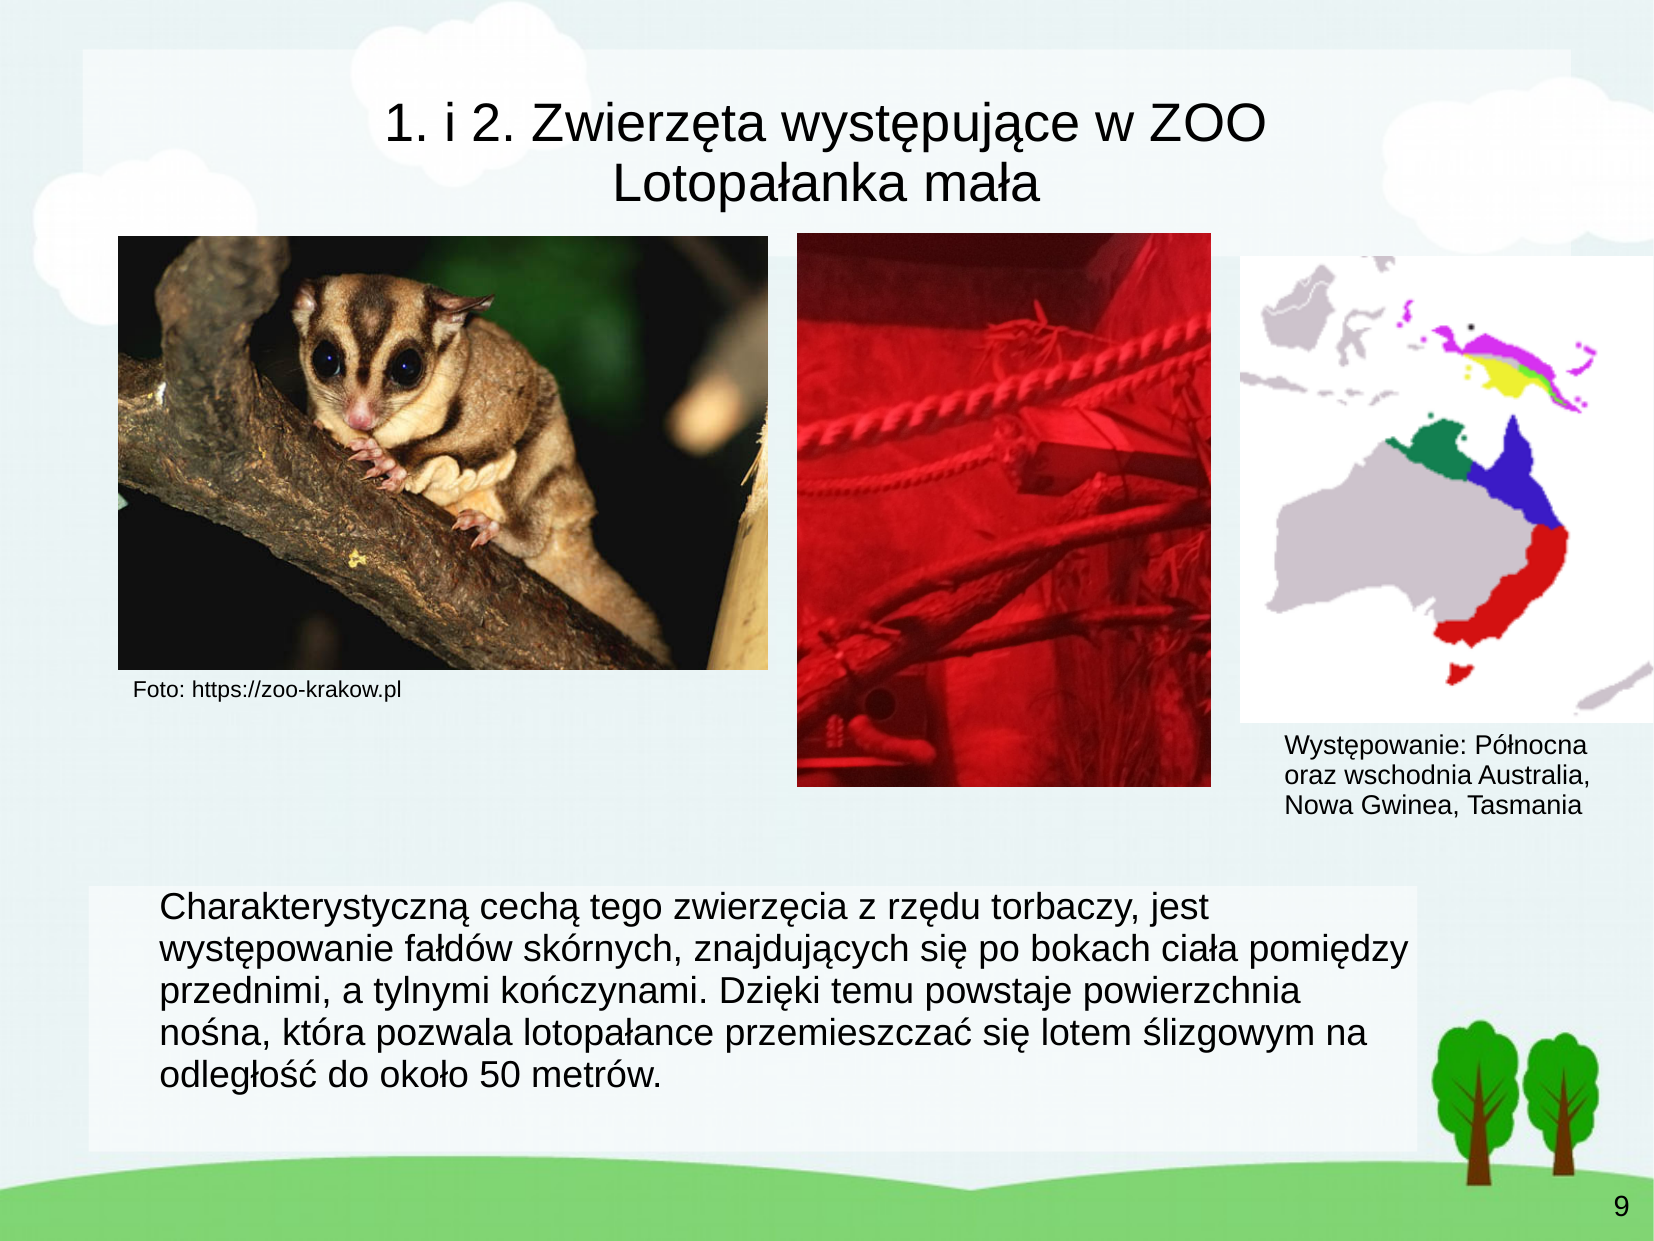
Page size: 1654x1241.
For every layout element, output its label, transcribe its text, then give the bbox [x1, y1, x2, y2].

picture [0, 0, 1654, 1241]
text_box Występowanie: Północna oraz wschodnia Australia, Nowa Gwinea, Tasmania [1269, 722, 1625, 828]
text_box Foto: https://zoo-krakow.pl [118, 669, 443, 710]
list Charakterystyczną cechą tego zwierzęcia z rzędu torbaczy, jest występowanie fałdów skórnych, znajdujących się po bokach ciała pomiędzy przednimi, a tylnymi kończynami. Dzięki temu powstaje powierzchnia nośna, która pozwala lotopałance przemieszczać się lotem ślizgowym na odległość do około 50 metrów. [88, 885, 1418, 1152]
title 1. i 2. Zwierzęta występujące w ZOO Lotopałanka mała [82, 49, 1571, 257]
